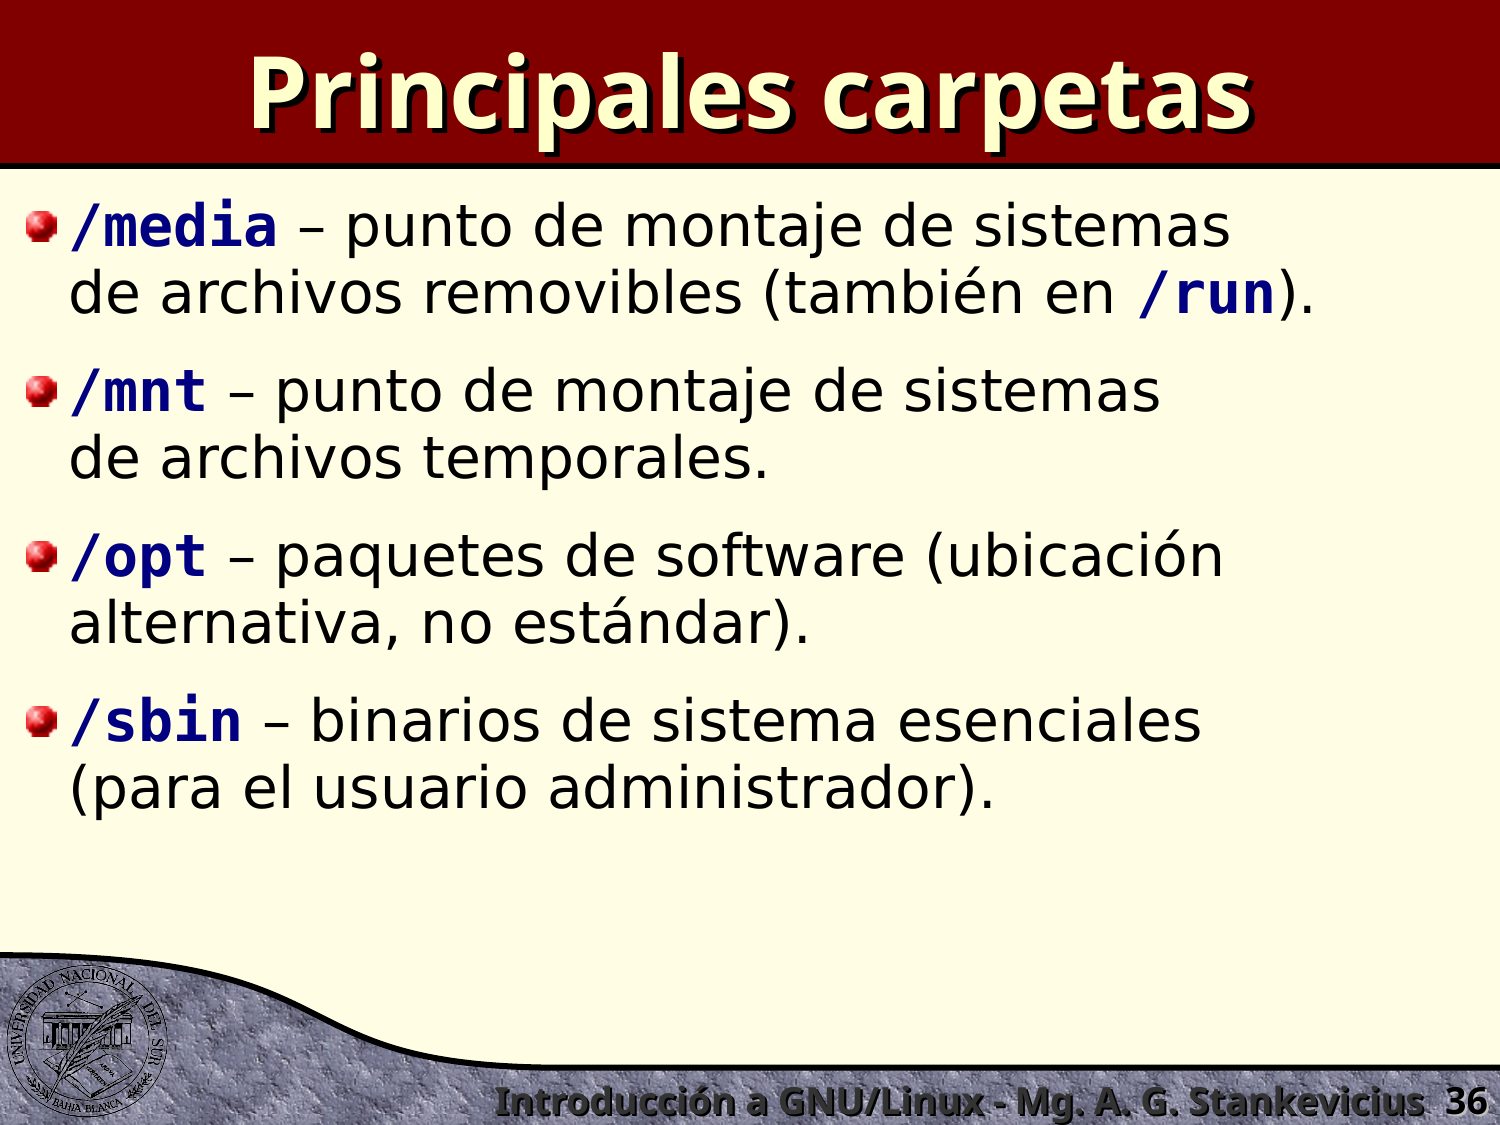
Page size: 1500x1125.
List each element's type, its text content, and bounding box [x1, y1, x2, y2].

title Principales carpetas [15, 12, 1485, 153]
list /media – punto de montaje de sistemas de archivos removibles (también en /run). /mnt – punto de montaje de sistemas de archivos temporales. /opt – paquetes de software (ubicación alternativa, no estándar). /sbin – binarios de sistema esenciales (para el usuario administrador). [11, 192, 1486, 935]
picture [0, 956, 1500, 1125]
picture [1059, 1100, 1065, 1110]
